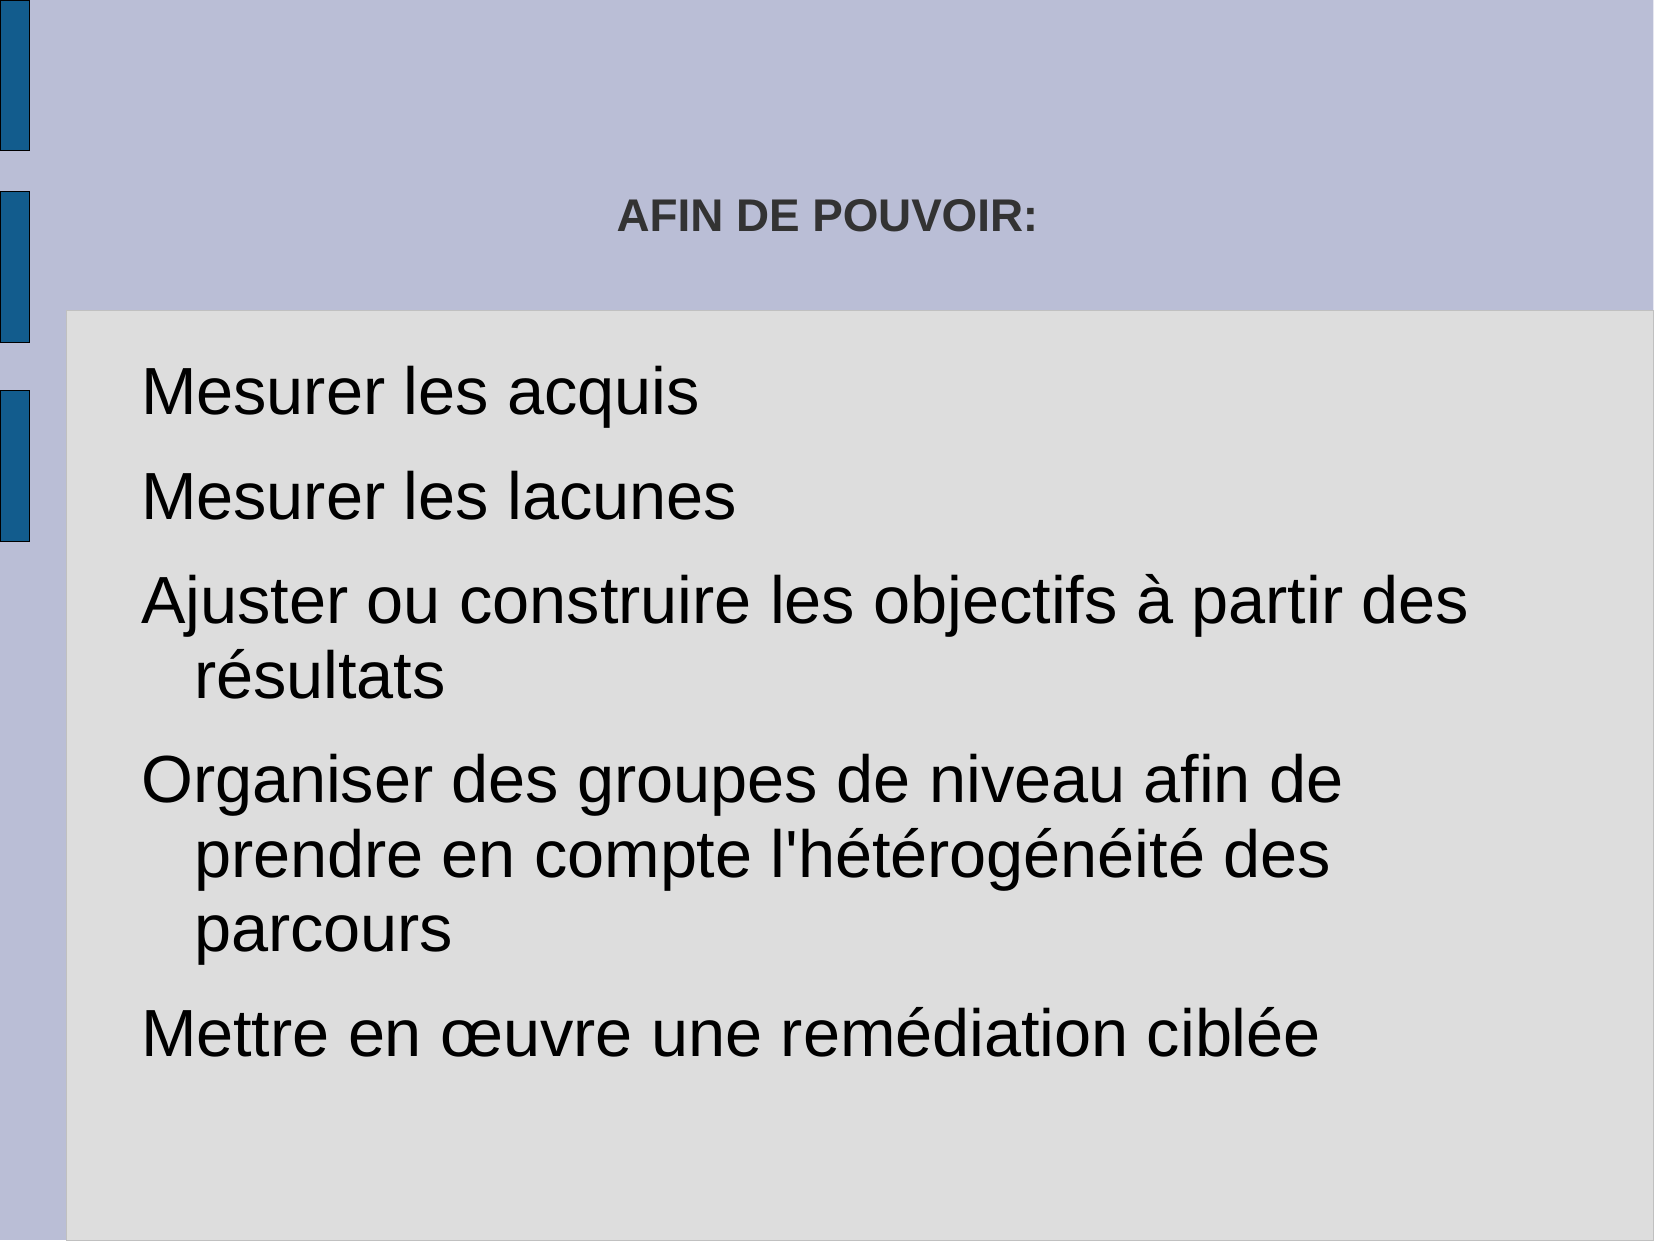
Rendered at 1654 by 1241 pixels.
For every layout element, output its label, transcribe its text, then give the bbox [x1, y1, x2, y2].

list Mesurer les acquis Mesurer les lacunes Ajuster ou construire les objectifs à partir des résultats Organiser des groupes de niveau afin de prendre en compte l'hétérogénéité des parcours Mettre en œuvre une remédiation ciblée [123, 354, 1536, 1136]
title AFIN DE POUVOIR: [121, 91, 1534, 299]
